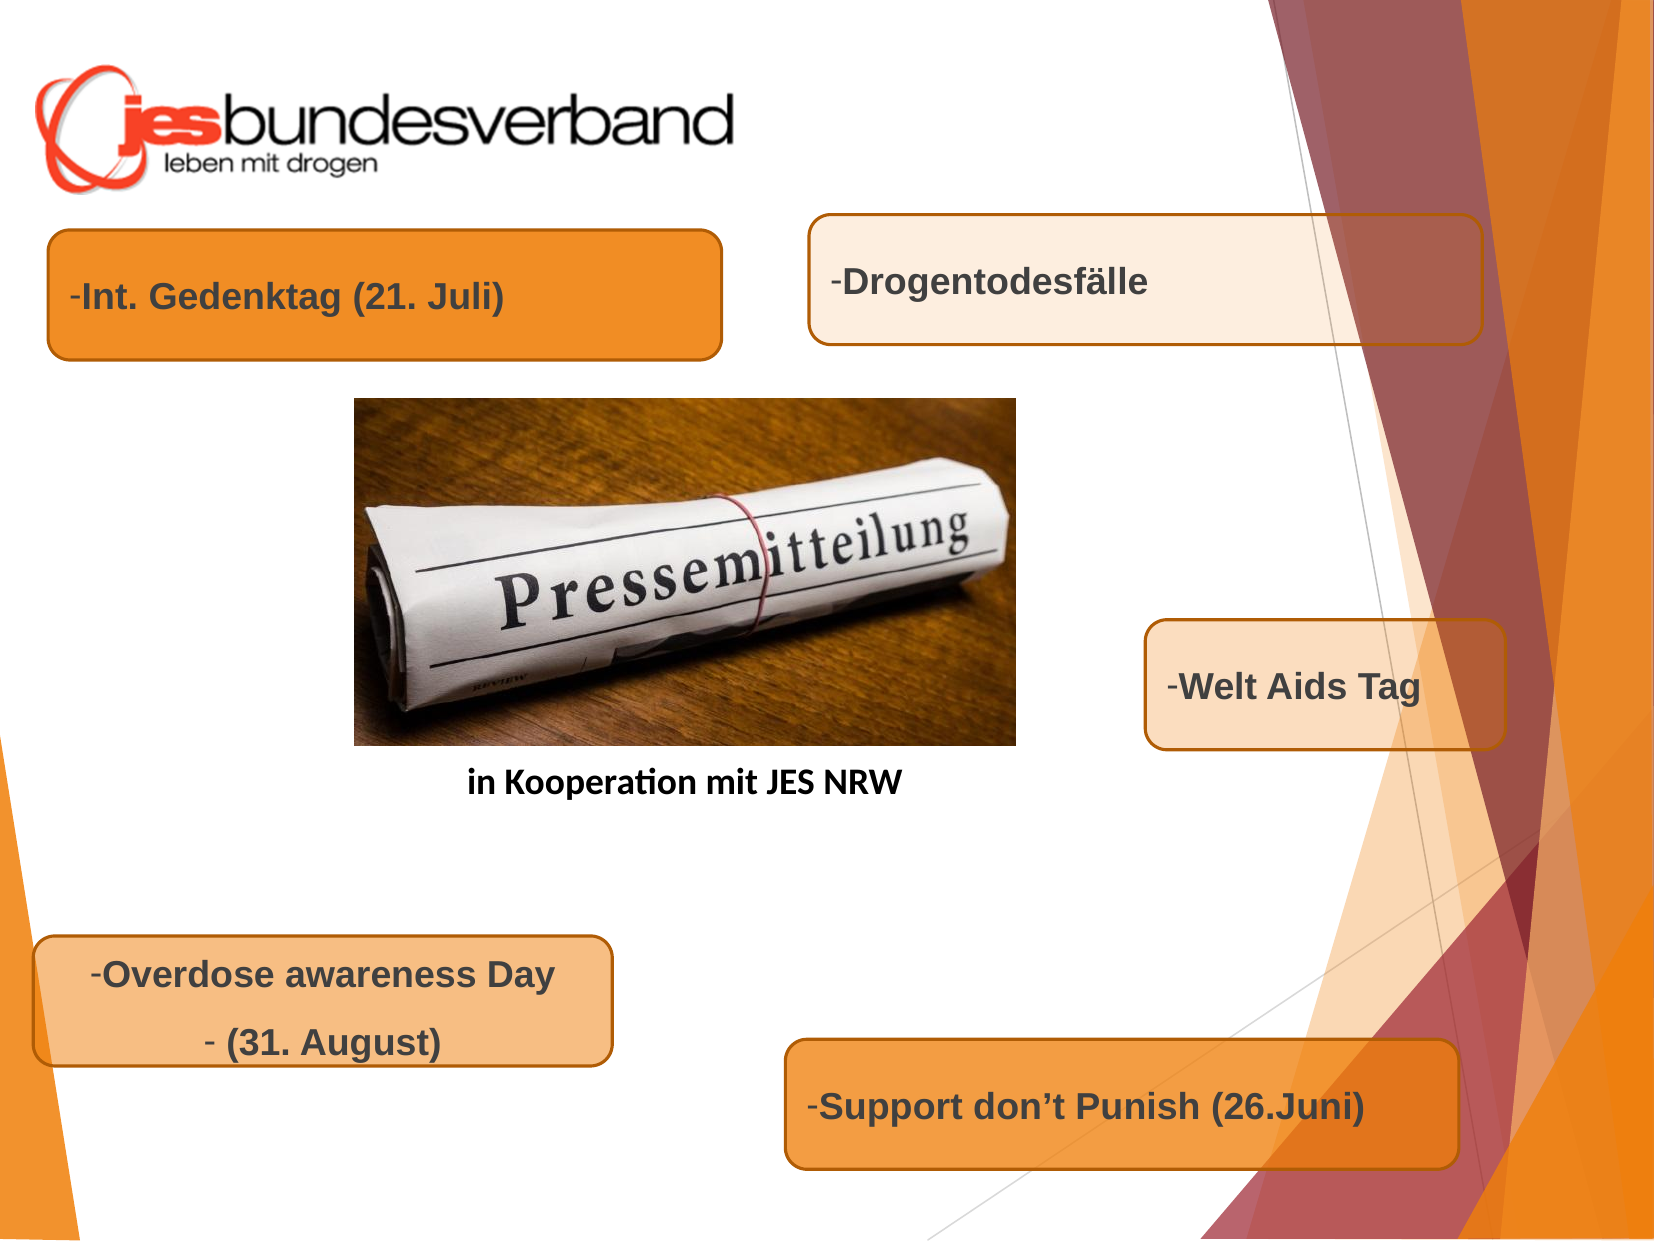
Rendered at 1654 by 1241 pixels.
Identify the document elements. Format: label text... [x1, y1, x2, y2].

text_box Welt Aids Tag [1145, 619, 1506, 750]
picture [35, 64, 735, 195]
picture [354, 398, 1016, 746]
text_box Drogentodesfälle [809, 214, 1483, 345]
text_box Overdose awareness Day (31. August) [33, 935, 613, 1066]
text_box in Kooperation mit JES NRW [354, 749, 1016, 811]
text_box Int. Gedenktag (21. Juli) [48, 229, 722, 360]
text_box Support don’t Punish (26.Juni) [785, 1039, 1459, 1170]
